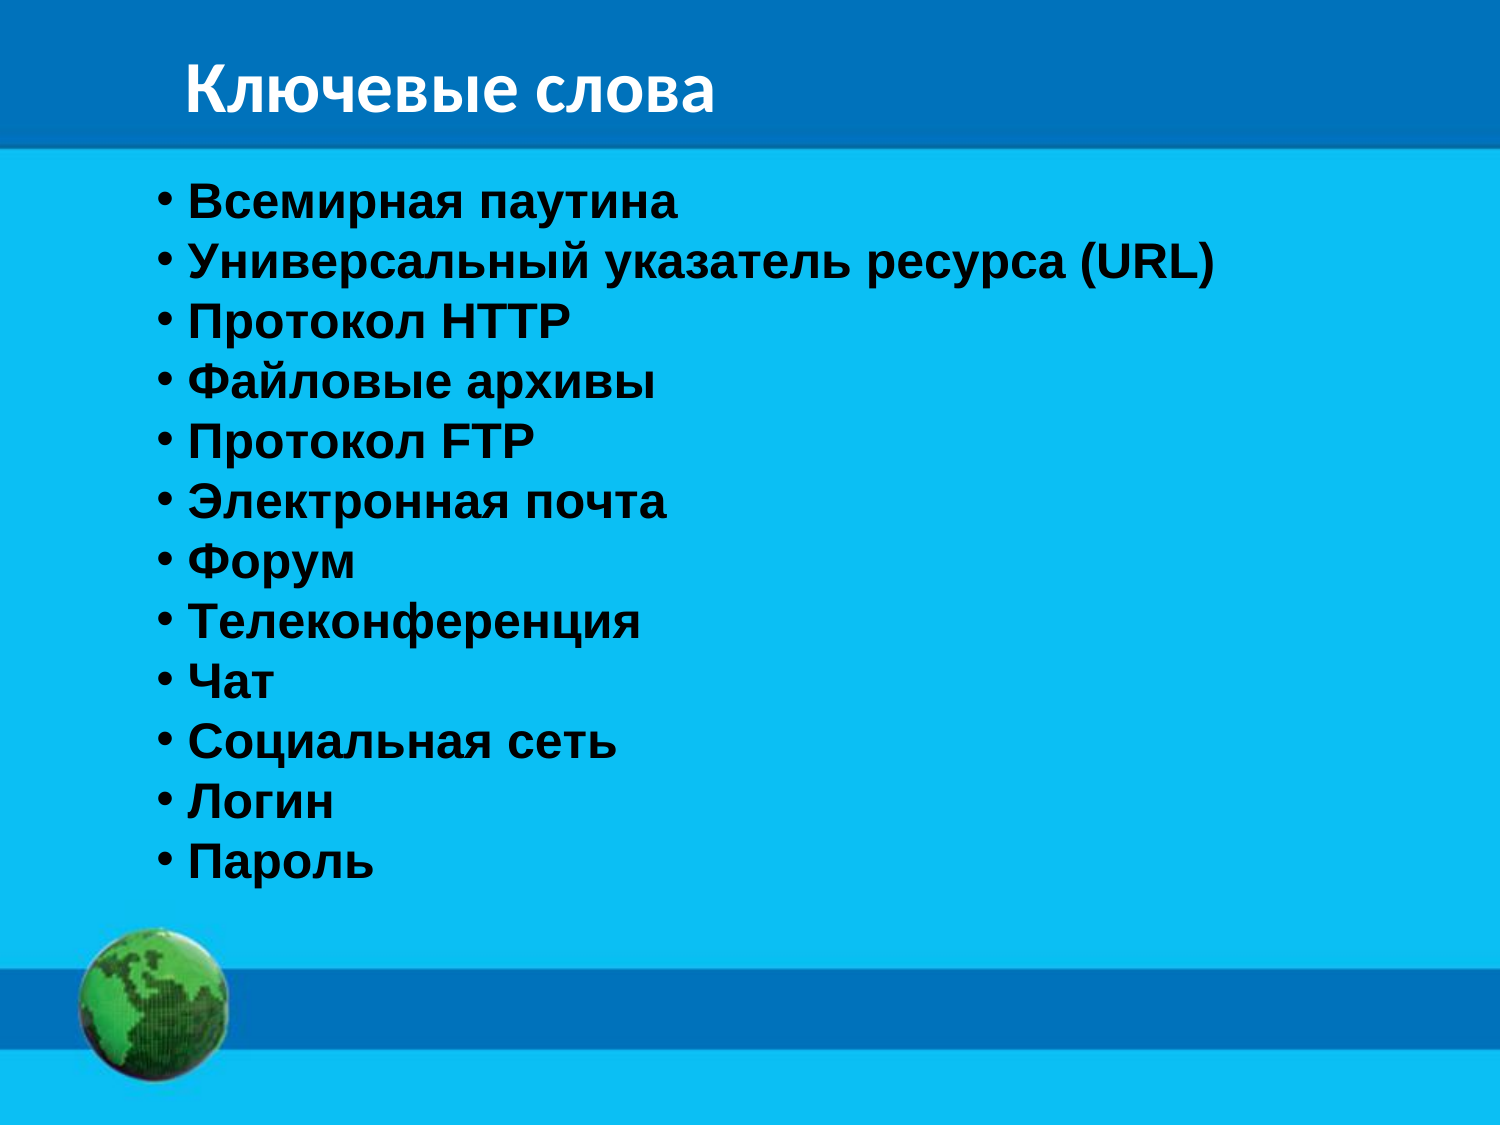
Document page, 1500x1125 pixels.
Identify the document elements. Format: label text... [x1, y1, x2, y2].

text_box Ключевые слова [171, 30, 1425, 135]
picture [0, 926, 1500, 1086]
picture [0, 0, 1500, 146]
text_box Всемирная паутина Универсальный указатель ресурса (URL) Протокол HTTP Файловые архивы Протокол FTP Электронная почта Форум Телеконференция Чат Социальная сеть Логин Пароль [82, 160, 1500, 897]
